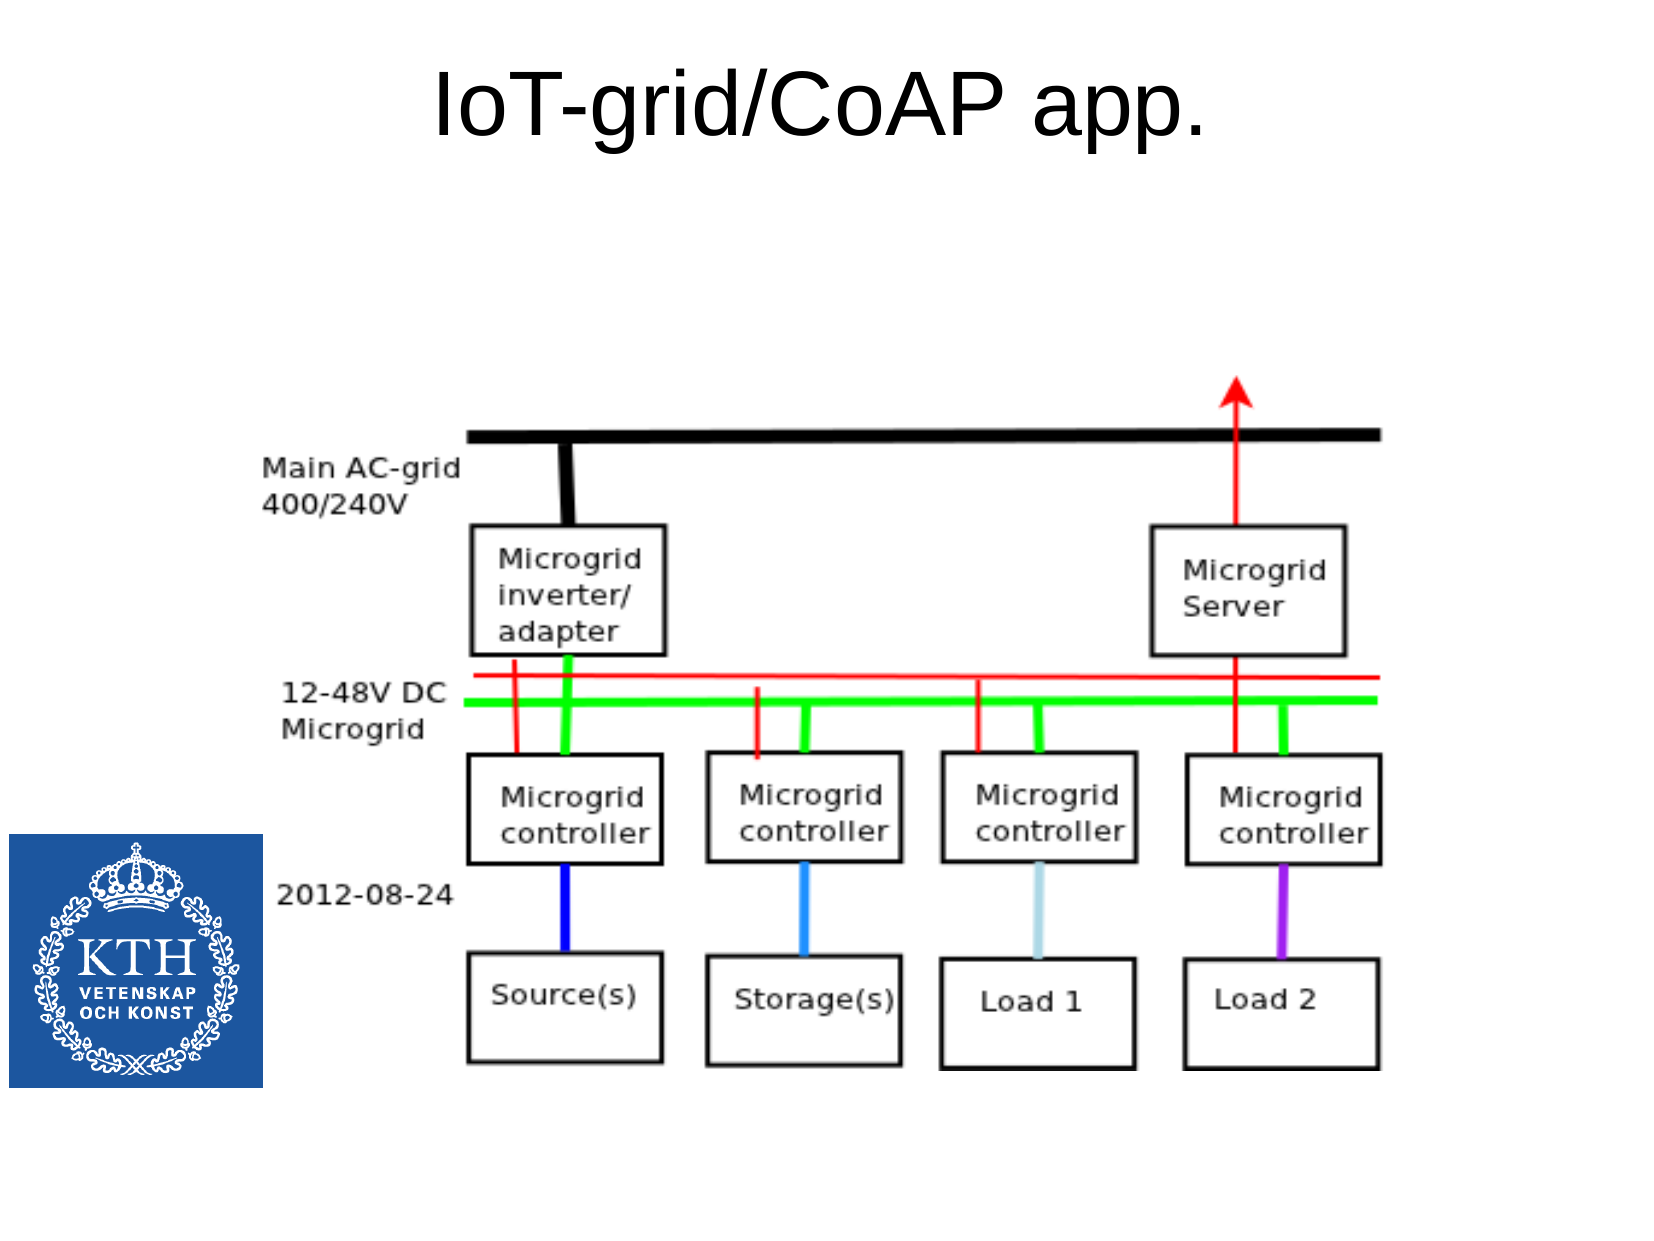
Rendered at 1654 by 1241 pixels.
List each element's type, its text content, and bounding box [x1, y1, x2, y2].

title IoT-grid/CoAP app. [76, 0, 1565, 208]
picture [9, 374, 1388, 1088]
